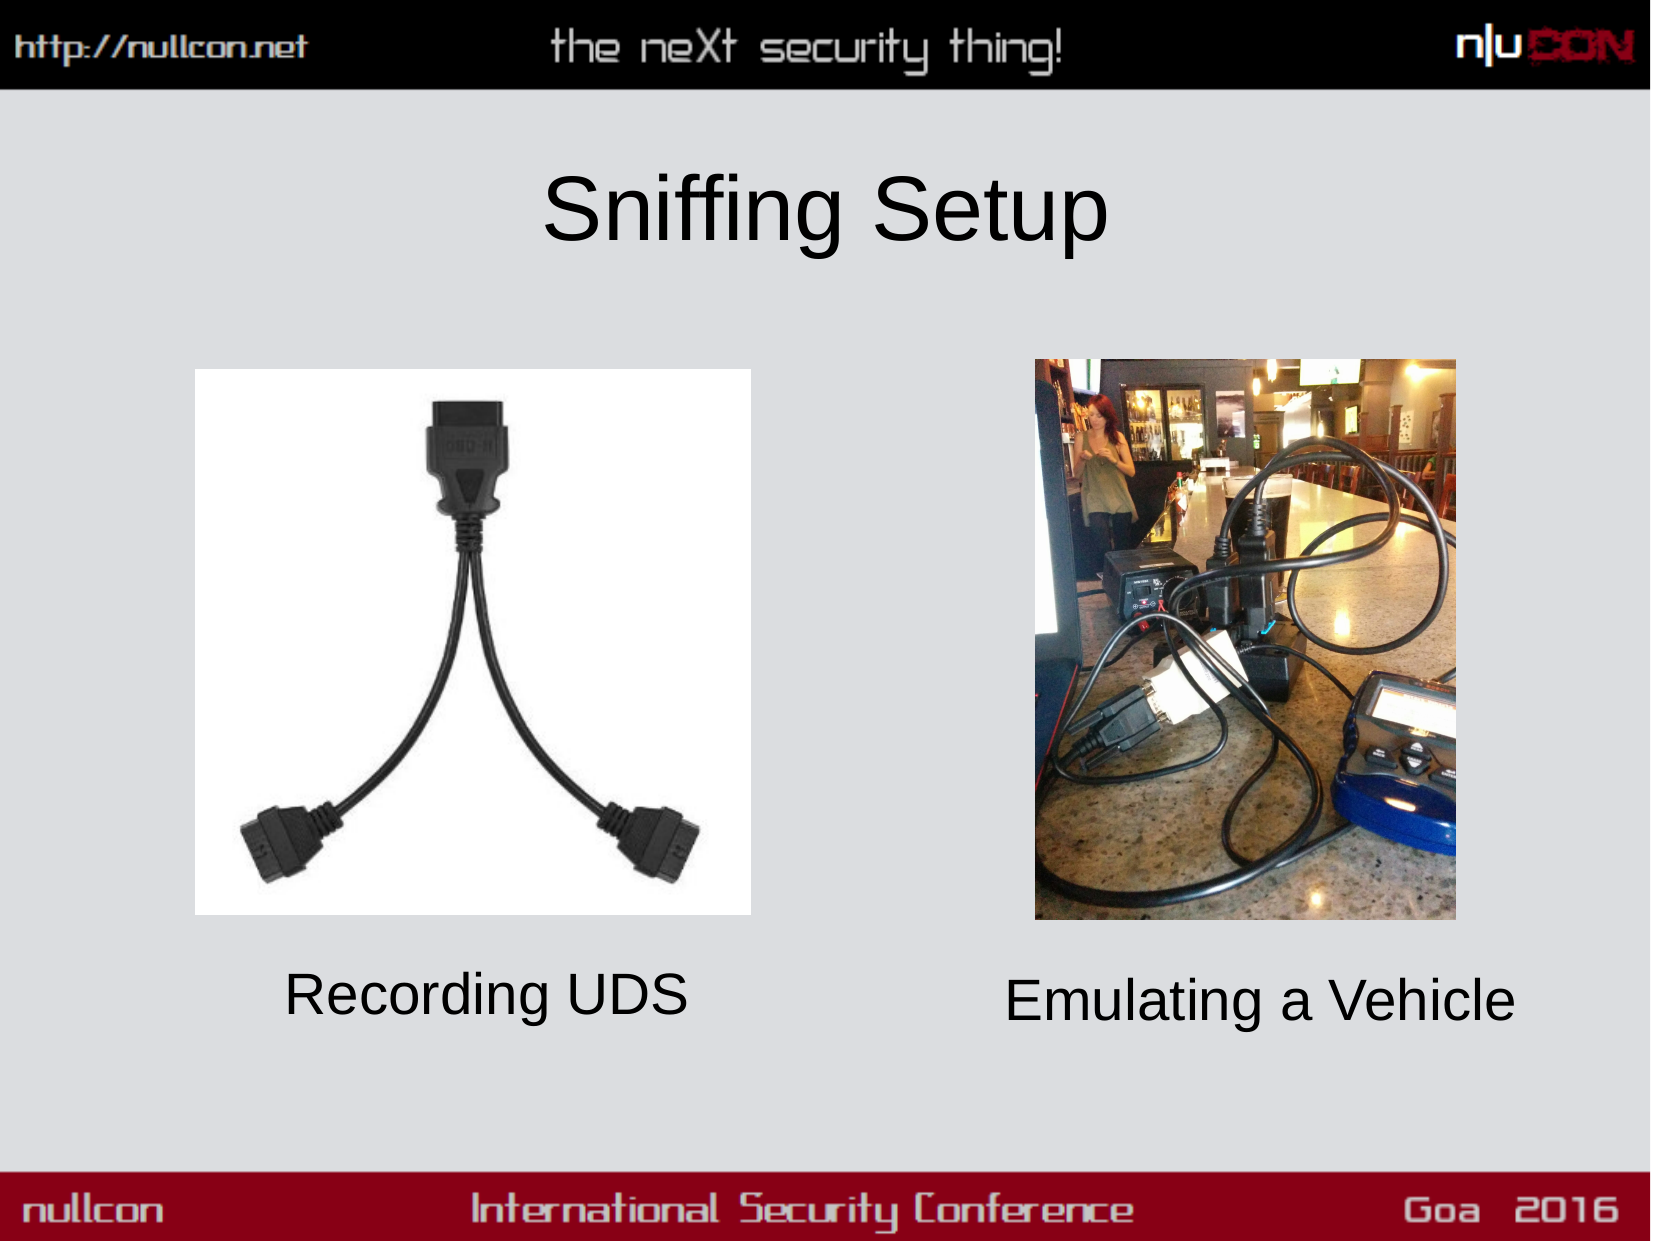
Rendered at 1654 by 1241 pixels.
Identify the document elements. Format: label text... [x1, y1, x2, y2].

picture [0, 0, 1651, 1241]
text_box Recording UDS [270, 954, 705, 1036]
title Sniffing Setup [82, 105, 1571, 313]
text_box Emulating a Vehicle [990, 960, 1533, 1041]
